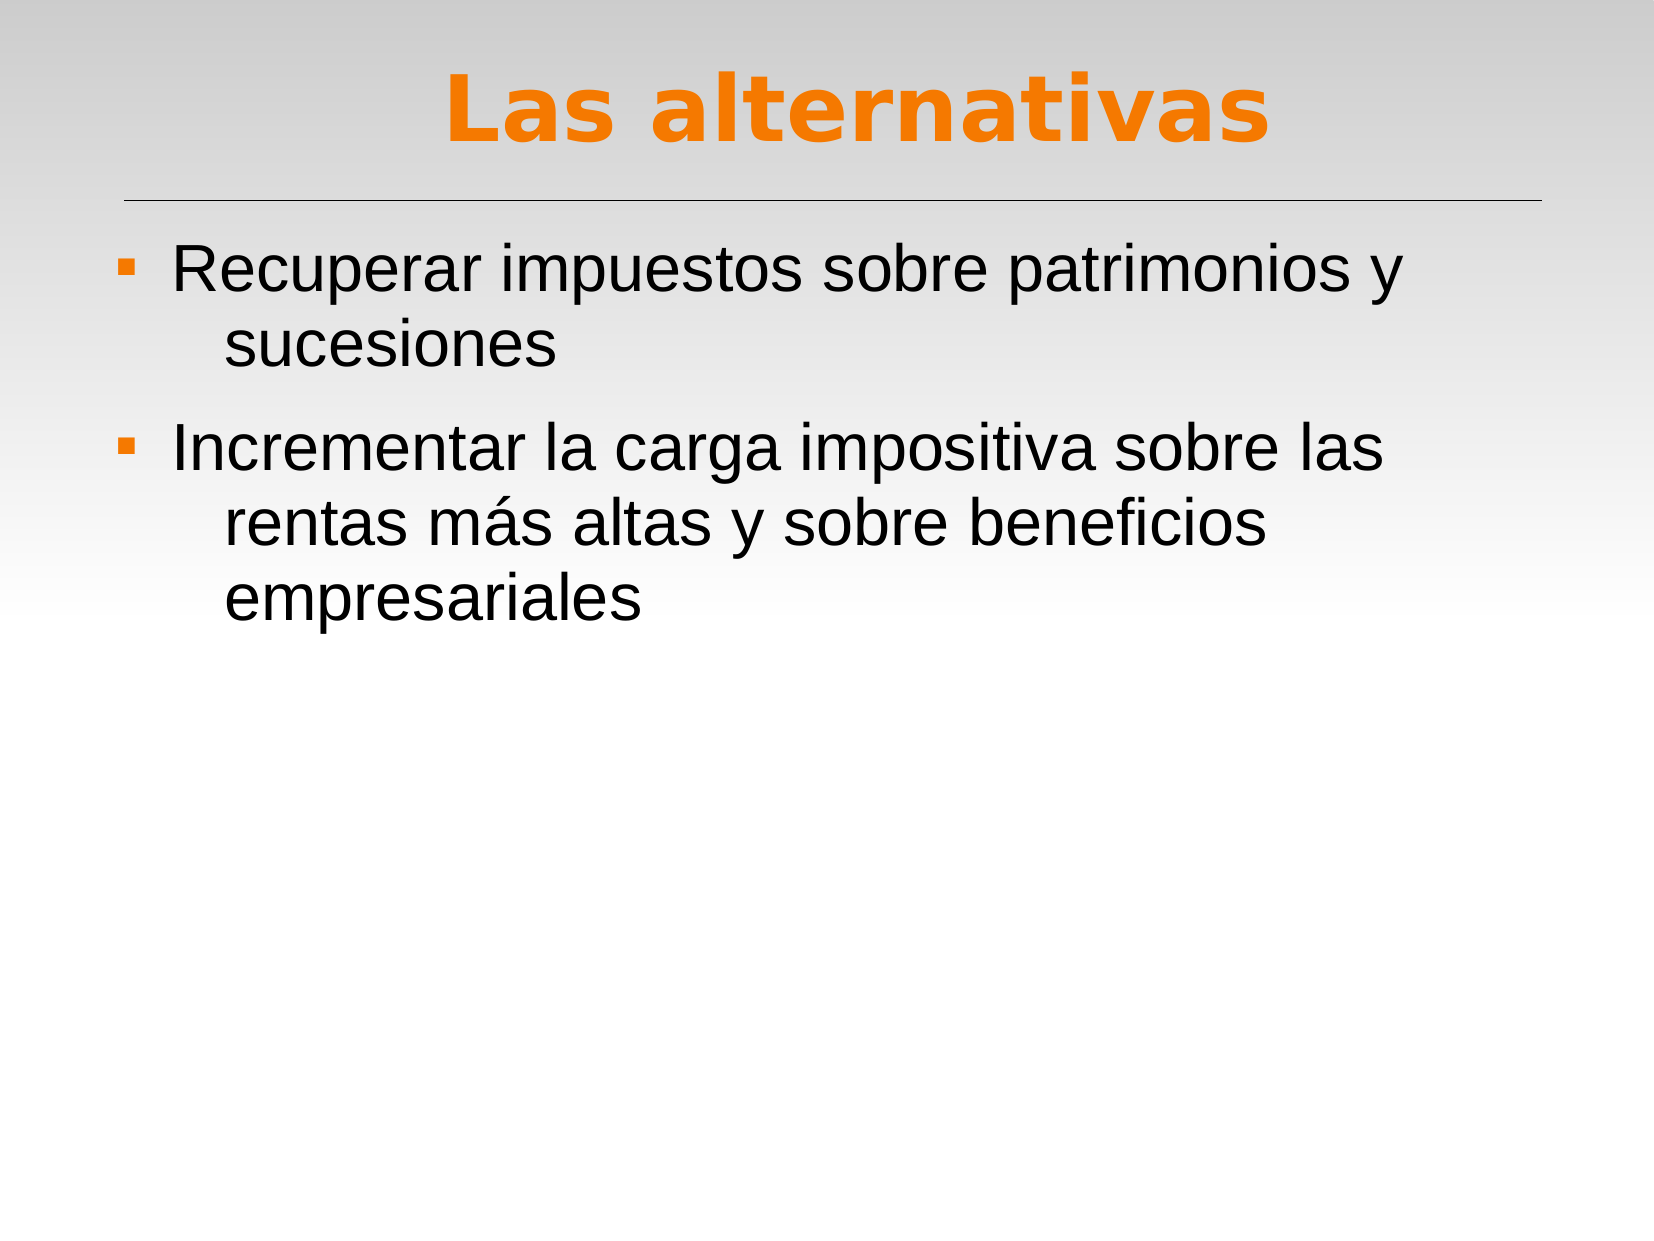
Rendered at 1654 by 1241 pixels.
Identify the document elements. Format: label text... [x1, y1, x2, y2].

title Las alternativas [59, 25, 1625, 178]
list Recuperar impuestos sobre patrimonios y sucesiones Incrementar la carga impositiva sobre las rentas más altas y sobre beneficios empresariales [82, 231, 1571, 1050]
